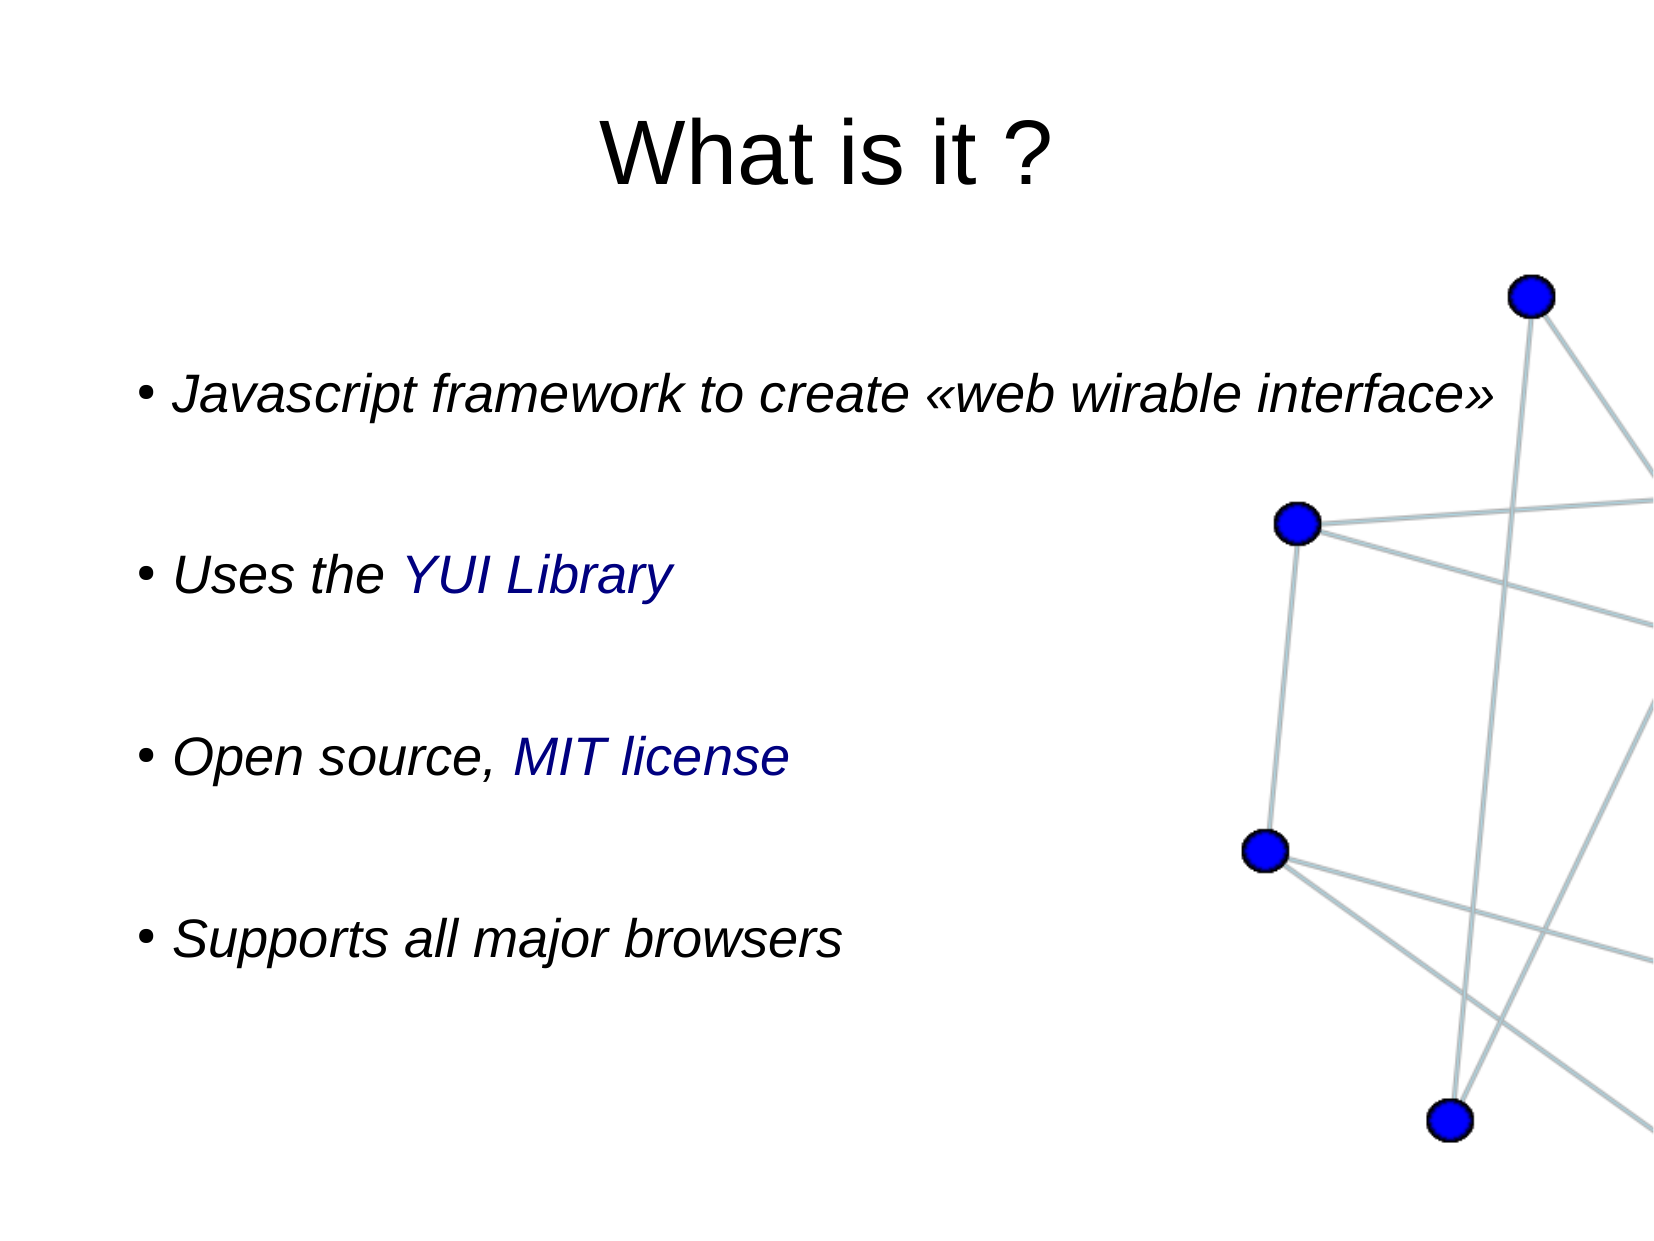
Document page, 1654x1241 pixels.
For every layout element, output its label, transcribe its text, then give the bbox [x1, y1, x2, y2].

picture [1181, 231, 1654, 1187]
title What is it ? [82, 56, 1571, 250]
text_box Javascript framework to create «web wirable interface» Uses the YUI Library Open source, MIT license Supports all major browsers [86, 295, 1536, 1063]
